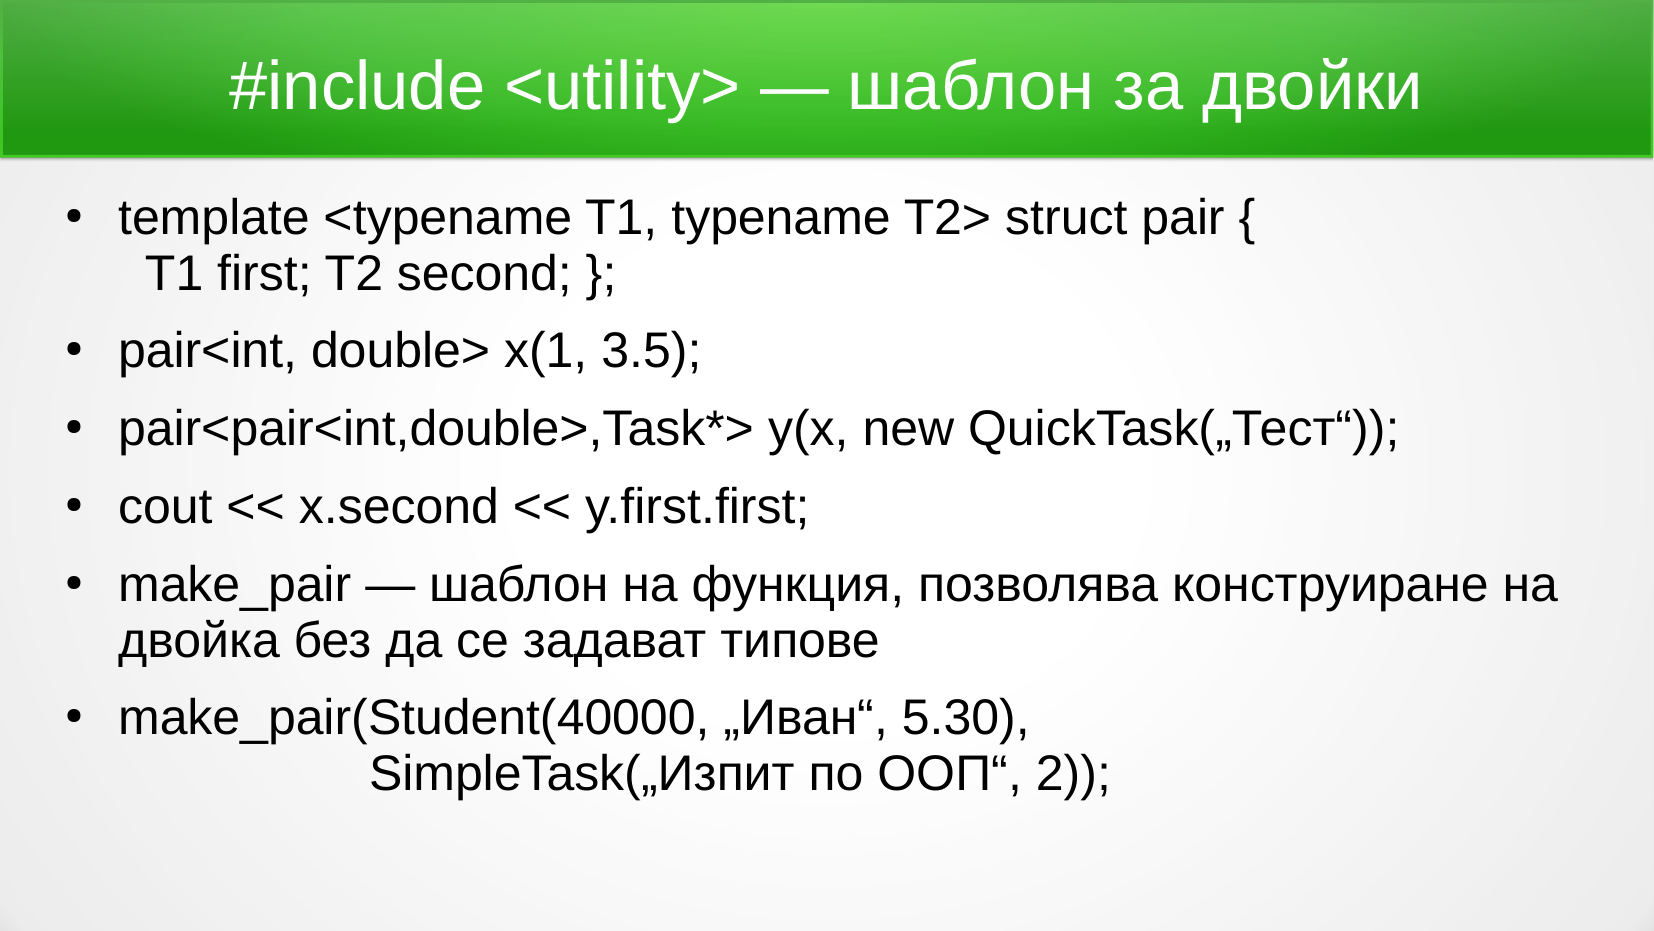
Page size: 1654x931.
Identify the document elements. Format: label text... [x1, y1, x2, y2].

list template <typename T1, typename T2> struct pair { T1 first; T2 second; }; pair<int, double> x(1, 3.5); pair<pair<int,double>,Task*> y(x, new QuickTask(„Тест“)); cout << x.second << y.first.first; make_pair — шаблон на функция, позволява конструиране на двойка без да се задават типове make_pair(Student(40000, „Иван“, 5.30), SimpleTask(„Изпит по ООП“, 2)); [47, 188, 1595, 886]
title #include <utility> — шаблон за двойки [82, 37, 1571, 135]
